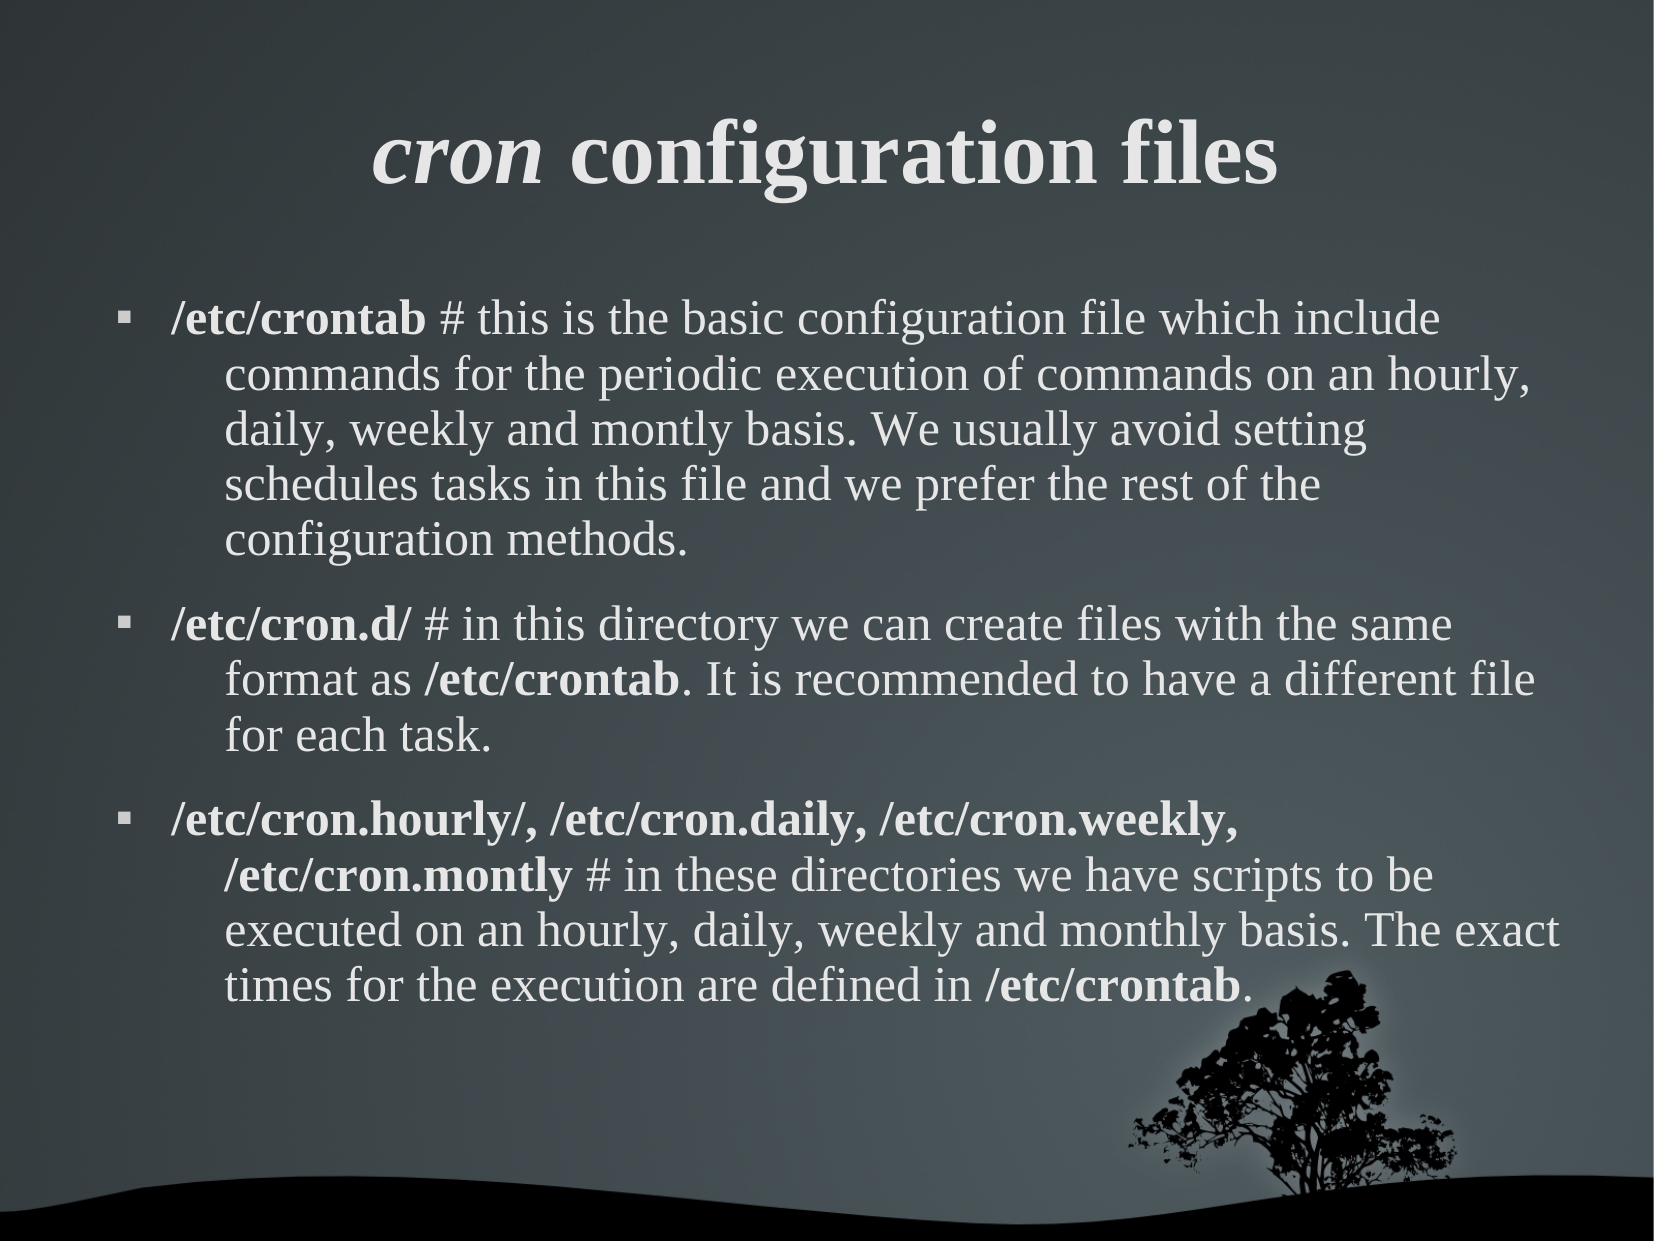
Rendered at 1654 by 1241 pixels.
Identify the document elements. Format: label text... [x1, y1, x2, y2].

list /etc/crontab # this is the basic configuration file which include commands for the periodic execution of commands on an hourly, daily, weekly and montly basis. We usually avoid setting schedules tasks in this file and we prefer the rest of the configuration methods. /etc/cron.d/ # in this directory we can create files with the same format as /etc/crontab. It is recommended to have a different file for each task. /etc/cron.hourly/, /etc/cron.daily, /etc/cron.weekly, /etc/cron.montly # in these directories we have scripts to be executed on an hourly, daily, weekly and monthly basis. The exact times for the execution are defined in /etc/crontab. [82, 290, 1571, 1142]
title cron configuration files [82, 49, 1571, 257]
picture [0, 0, 1654, 1241]
